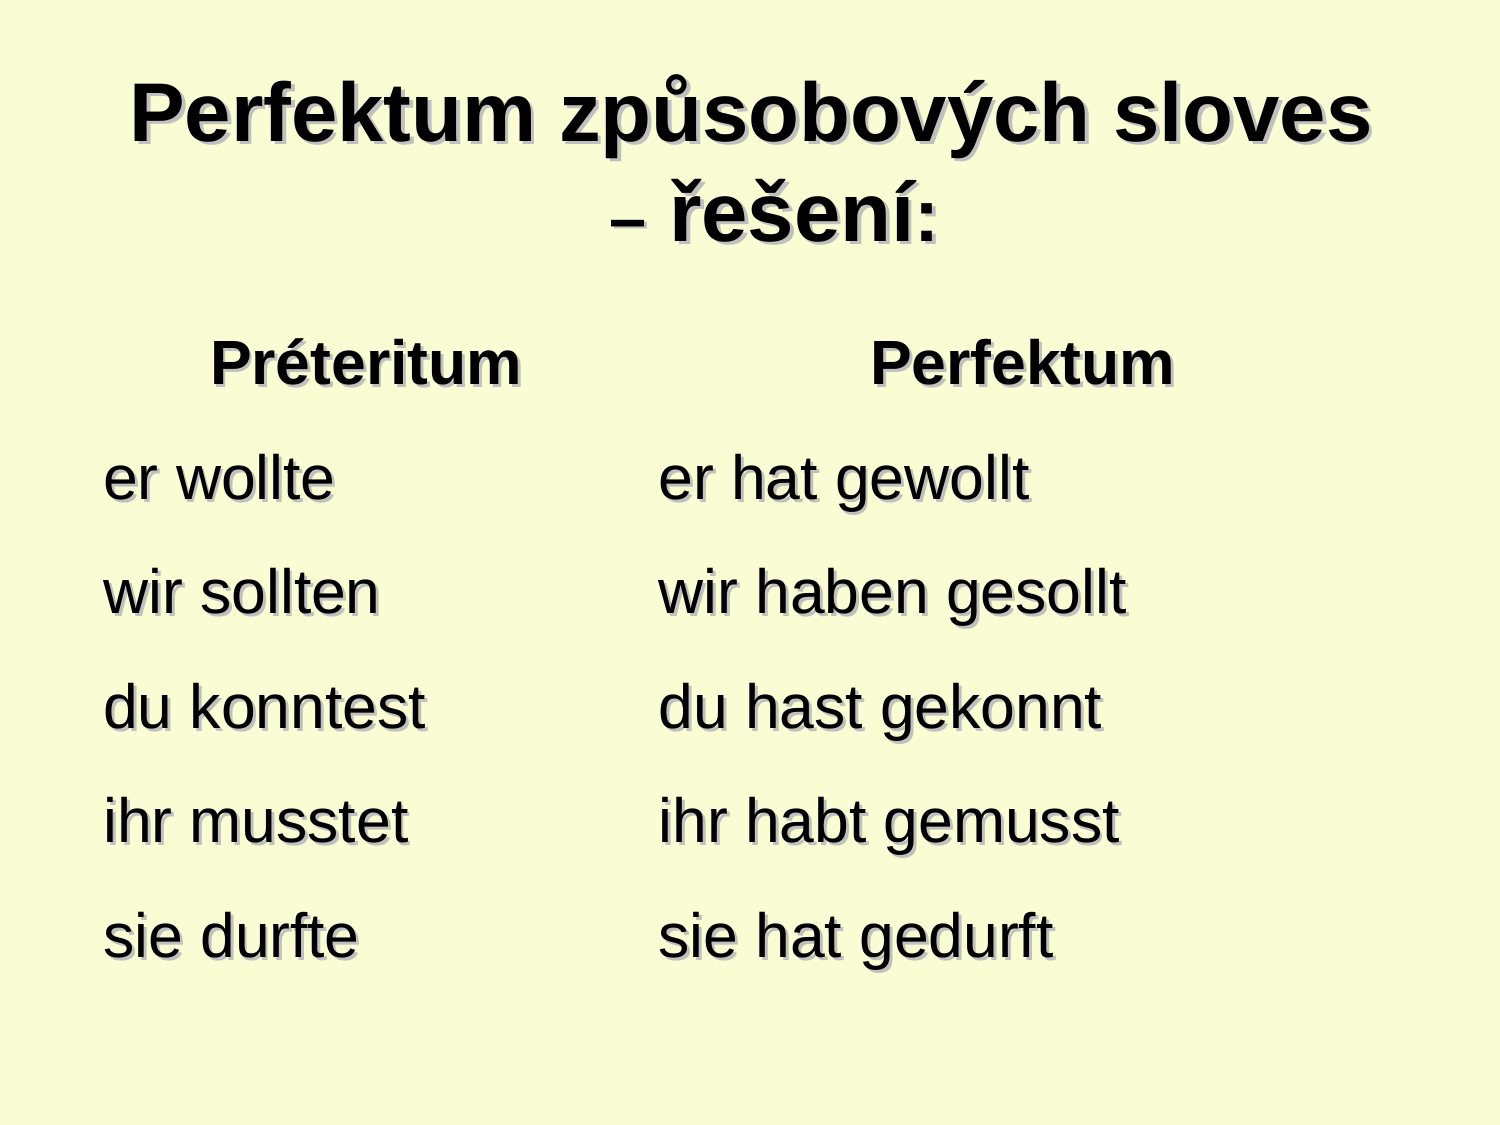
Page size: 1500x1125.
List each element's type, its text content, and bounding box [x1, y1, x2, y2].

table_cell sie hat gedurft [644, 887, 1402, 1002]
table_cell ihr musstet [89, 773, 644, 887]
table_header Perfektum [644, 314, 1402, 429]
table_cell sie durfte [89, 887, 644, 1002]
table_cell er hat gewollt [644, 429, 1402, 543]
table_cell du konntest [89, 658, 644, 773]
table_cell du hast gekonnt [644, 658, 1402, 773]
table_header Préteritum [89, 314, 644, 429]
title Perfektum způsobových sloves – řešení: [75, 40, 1451, 276]
table_cell wir haben gesollt [644, 543, 1402, 658]
table_cell er wollte [89, 429, 644, 543]
table_cell ihr habt gemusst [644, 773, 1402, 887]
table_cell wir sollten [89, 543, 644, 658]
